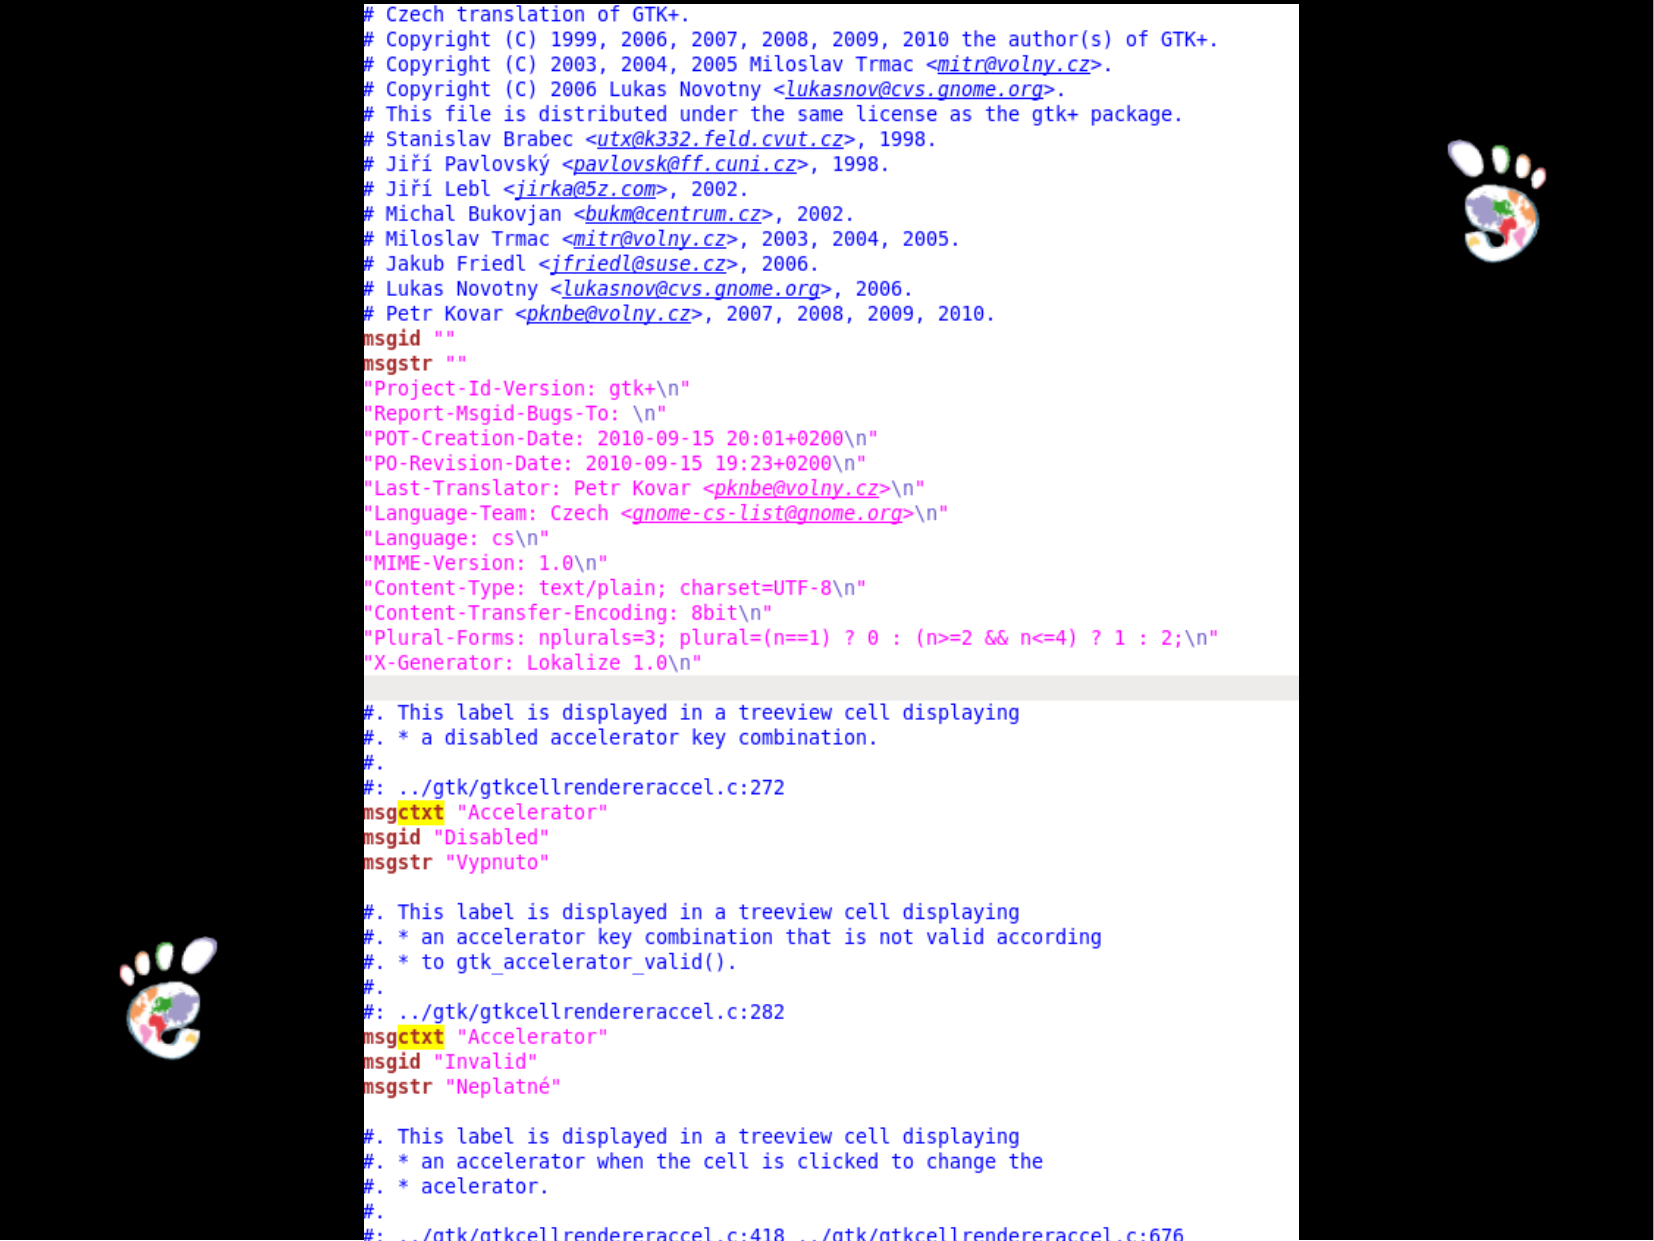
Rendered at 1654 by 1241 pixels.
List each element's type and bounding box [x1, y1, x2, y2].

picture [118, 936, 220, 1063]
picture [364, 4, 1299, 1241]
picture [1446, 139, 1549, 266]
